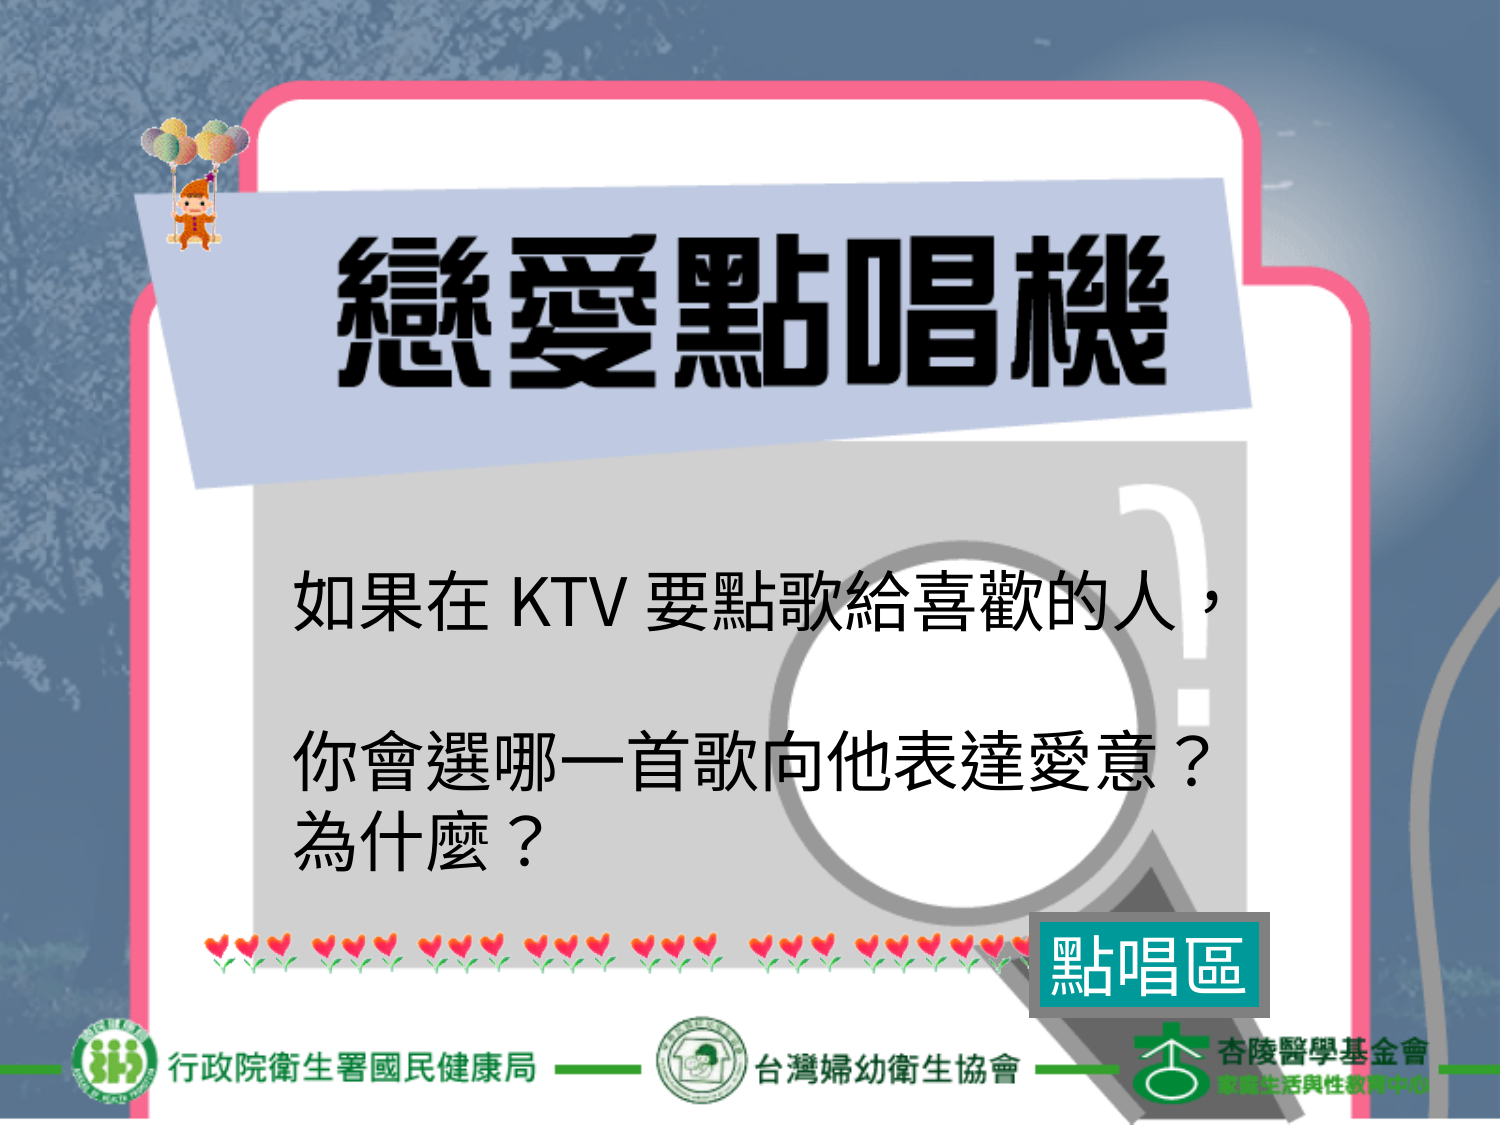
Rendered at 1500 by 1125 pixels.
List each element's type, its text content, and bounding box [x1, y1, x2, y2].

picture [0, 0, 1500, 1125]
text_box 點唱區 [1034, 916, 1265, 1013]
title 如果在KTV要點歌給喜歡的人， 你會選哪一首歌向他表達愛意？ 為什麼？ [277, 546, 1258, 894]
